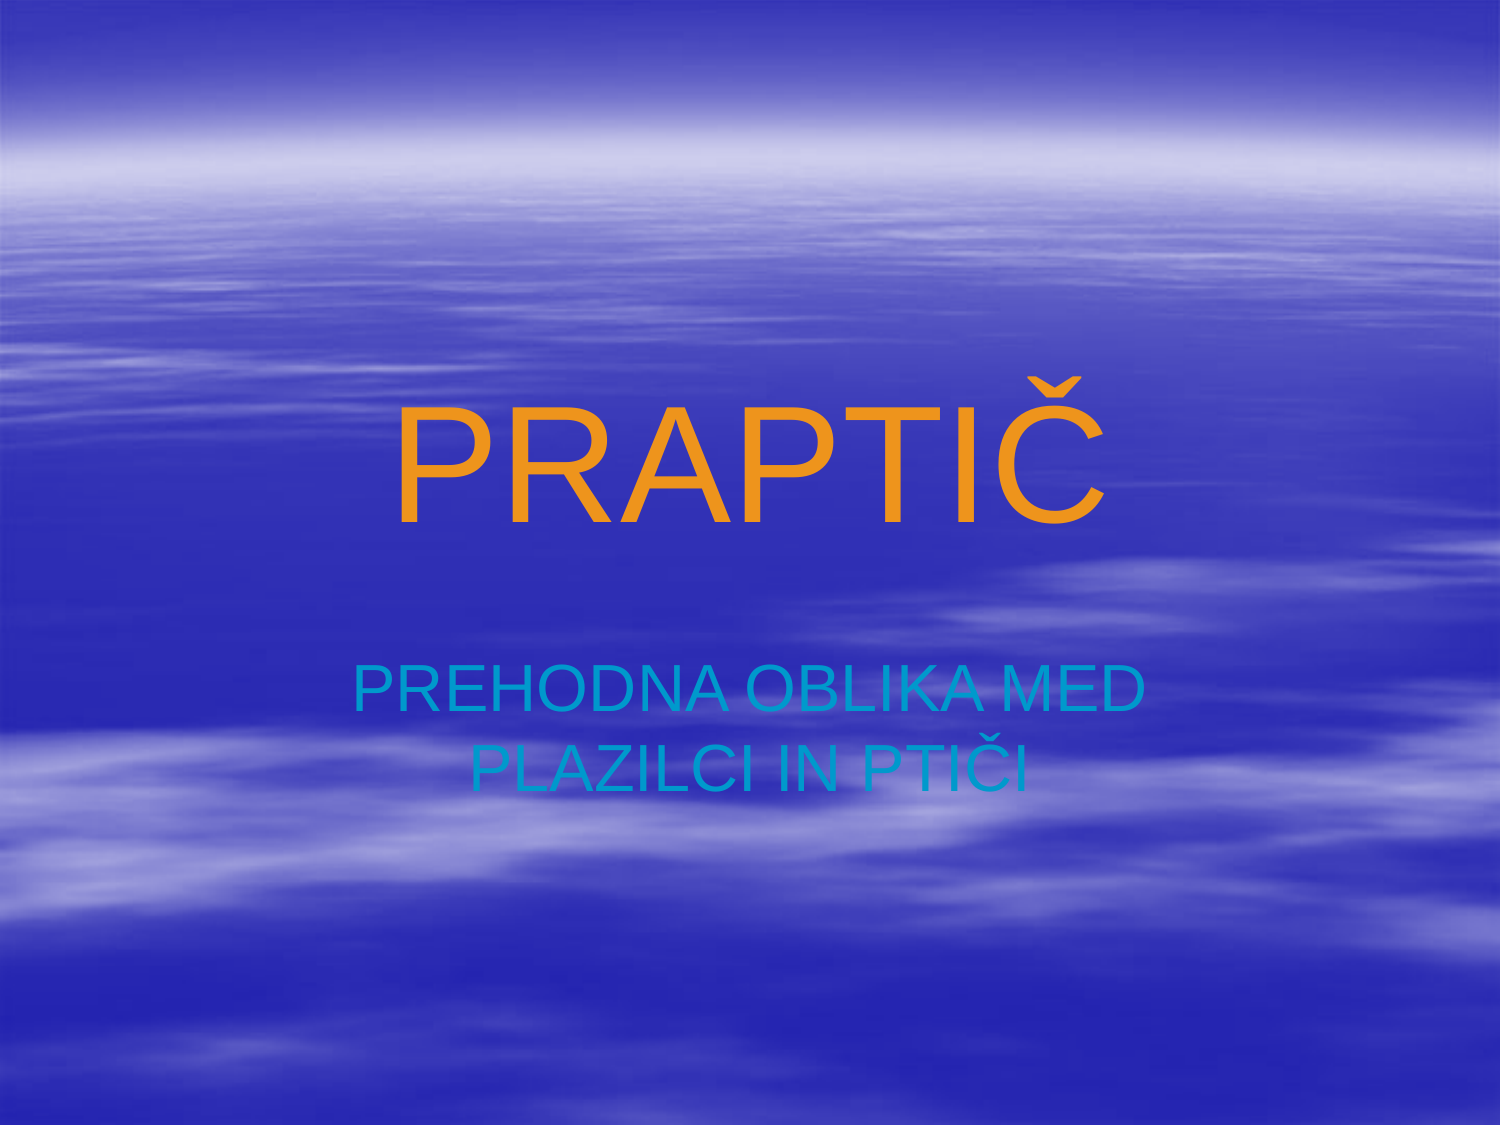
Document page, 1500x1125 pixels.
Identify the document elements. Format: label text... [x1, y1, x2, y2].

picture [0, 0, 1500, 1125]
title PRAPTIČ [112, 324, 1388, 588]
subtitle PREHODNA OBLIKA MED PLAZILCI IN PTIČI [225, 637, 1275, 925]
